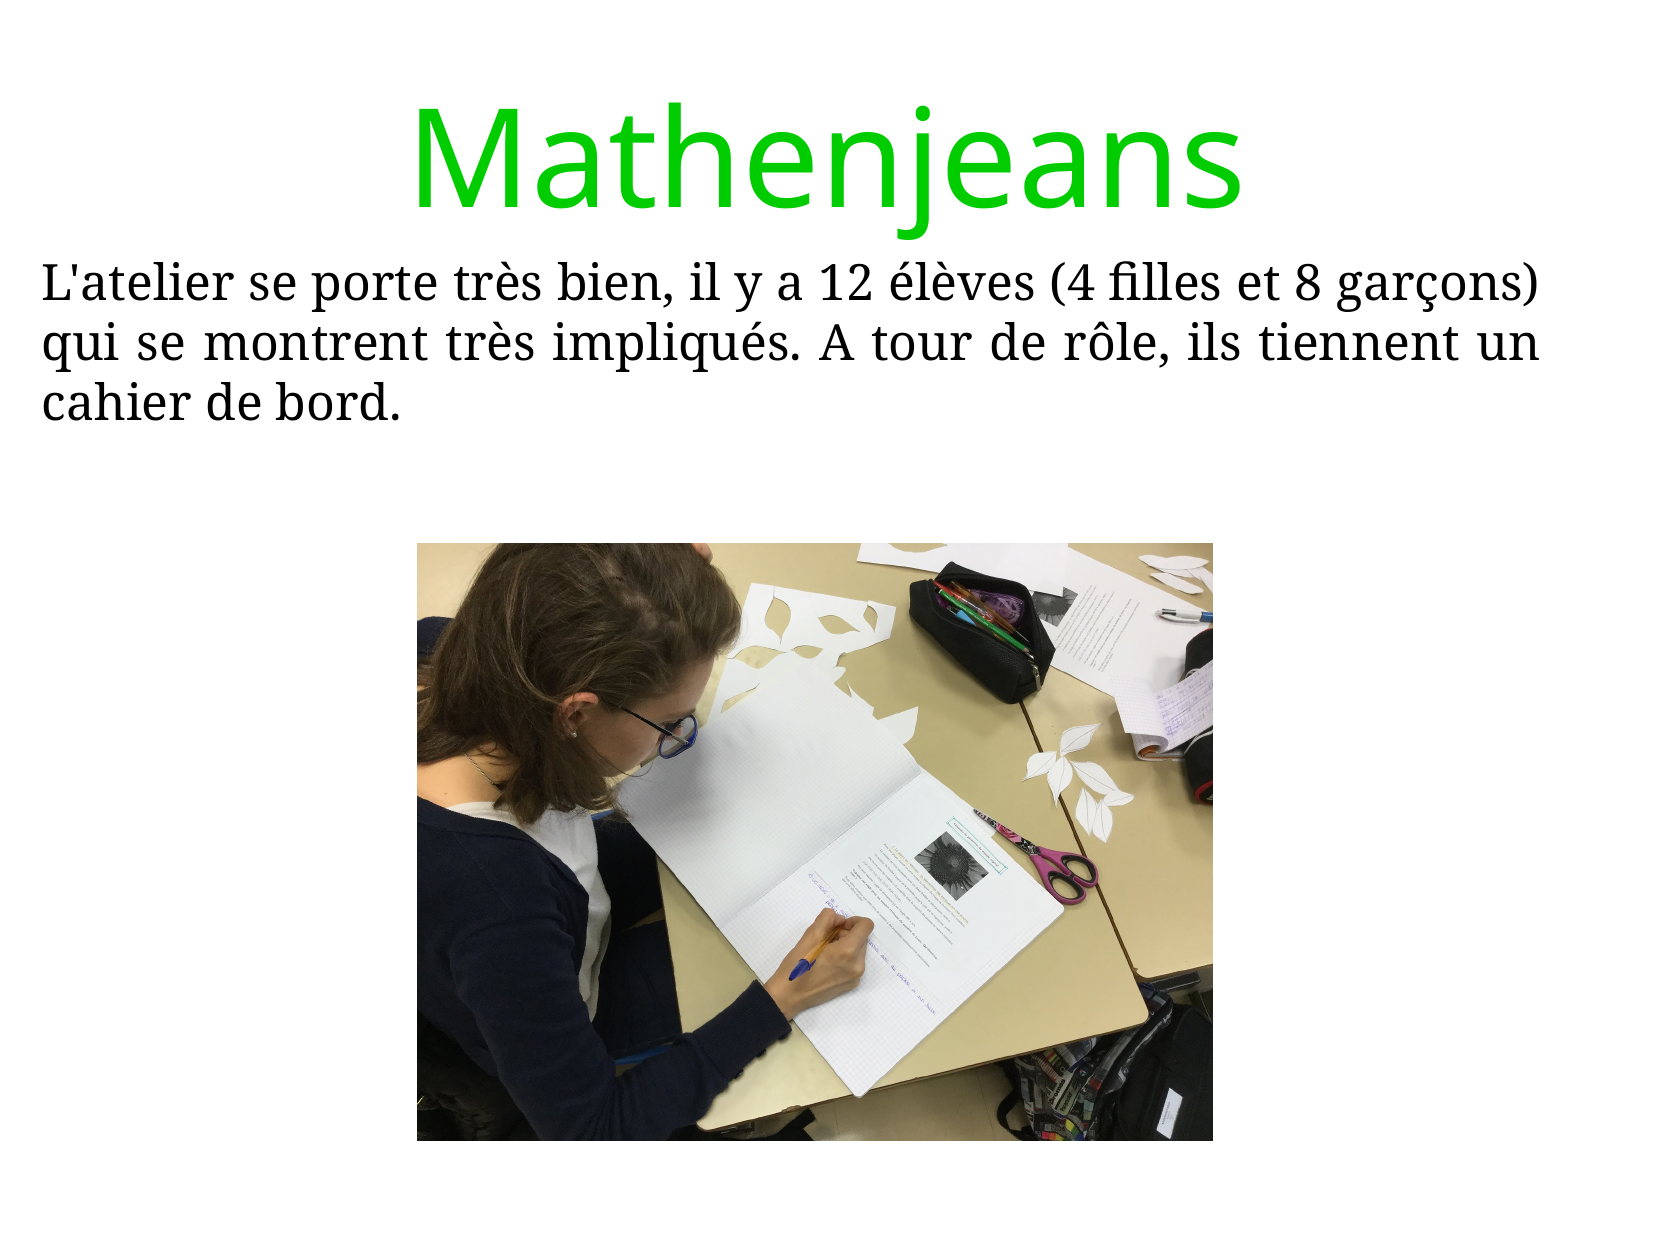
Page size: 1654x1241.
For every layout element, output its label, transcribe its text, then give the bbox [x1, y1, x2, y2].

picture [417, 543, 1213, 1141]
title Mathenjeans [82, 49, 1571, 257]
subtitle L'atelier se porte très bien, il y a 12 élèves (4 filles et 8 garçons) qui se montrent très impliqués. A tour de rôle, ils tiennent un cahier de bord. [41, 236, 1613, 446]
